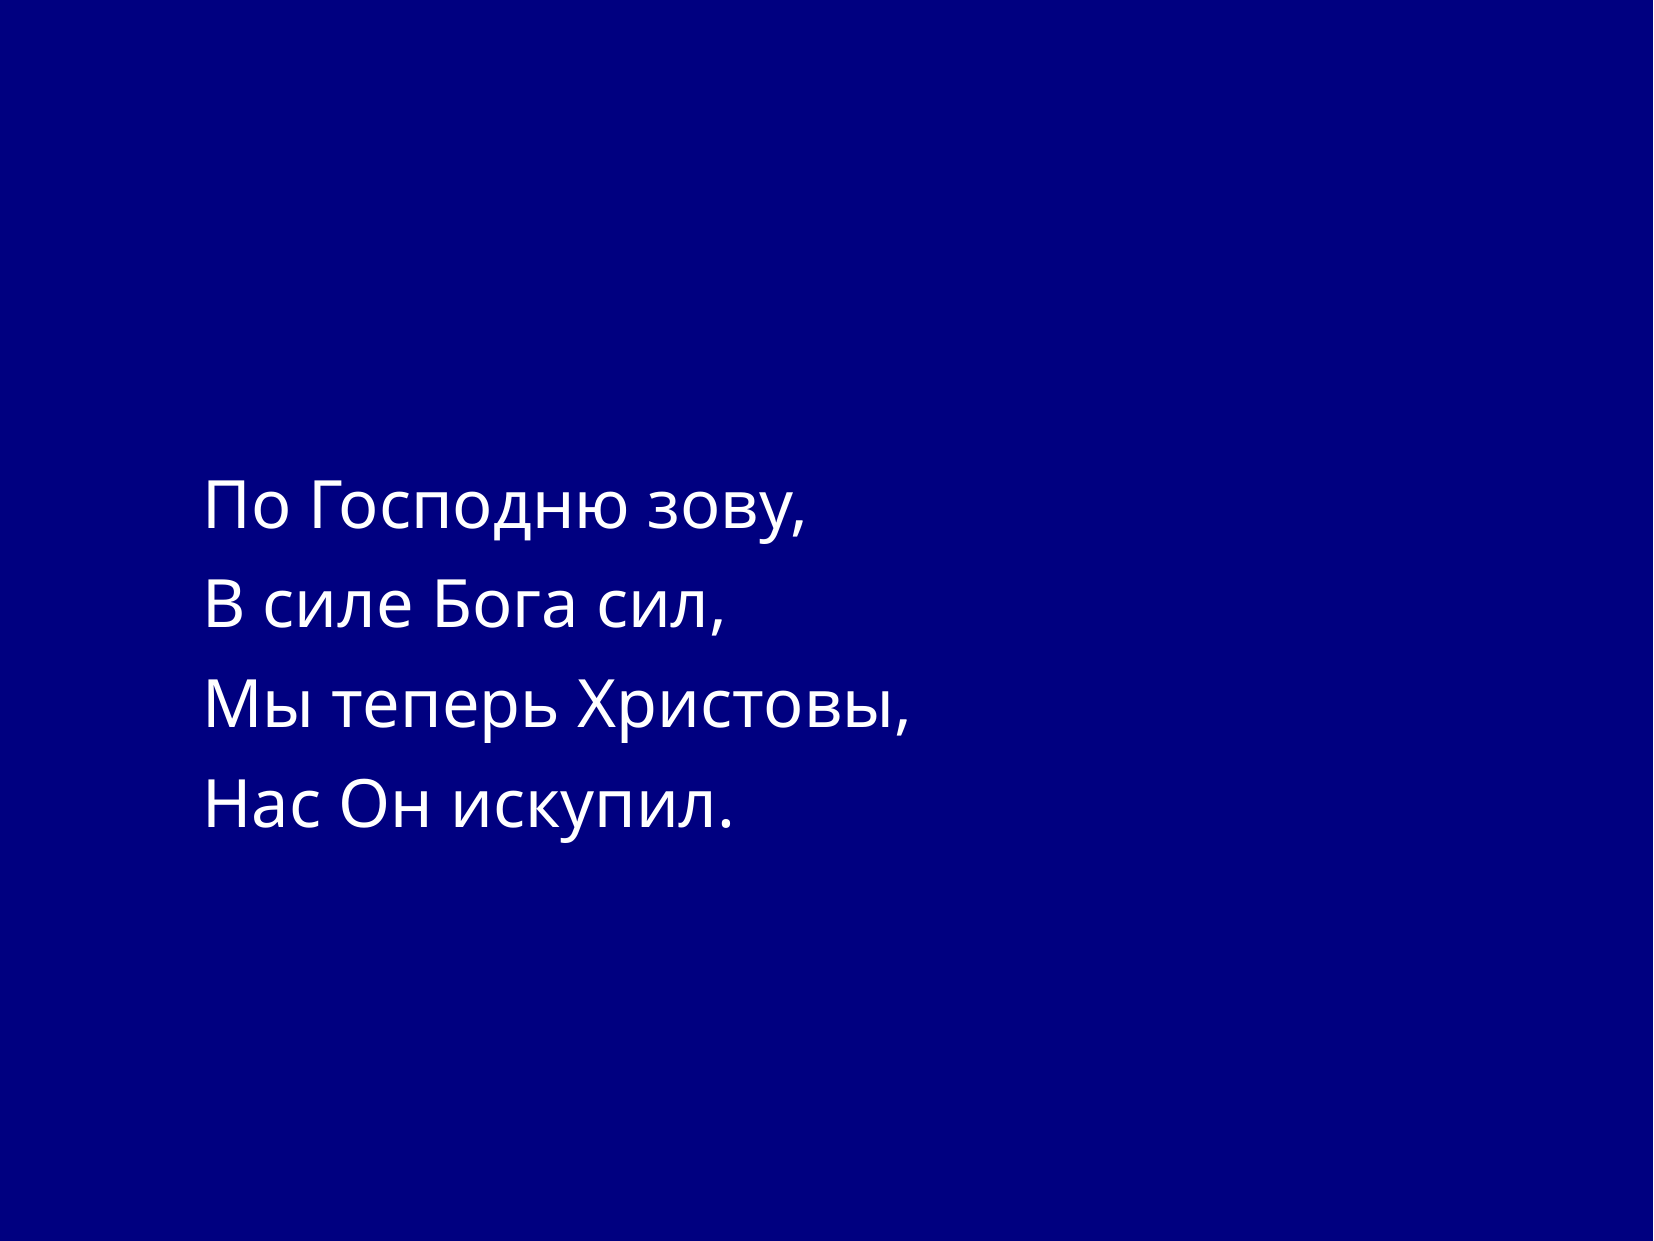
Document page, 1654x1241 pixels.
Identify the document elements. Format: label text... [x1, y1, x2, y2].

text_box По Господню зову, В силе Бога сил, Мы теперь Христовы, Нас Он искупил. [75, 150, 1576, 1163]
